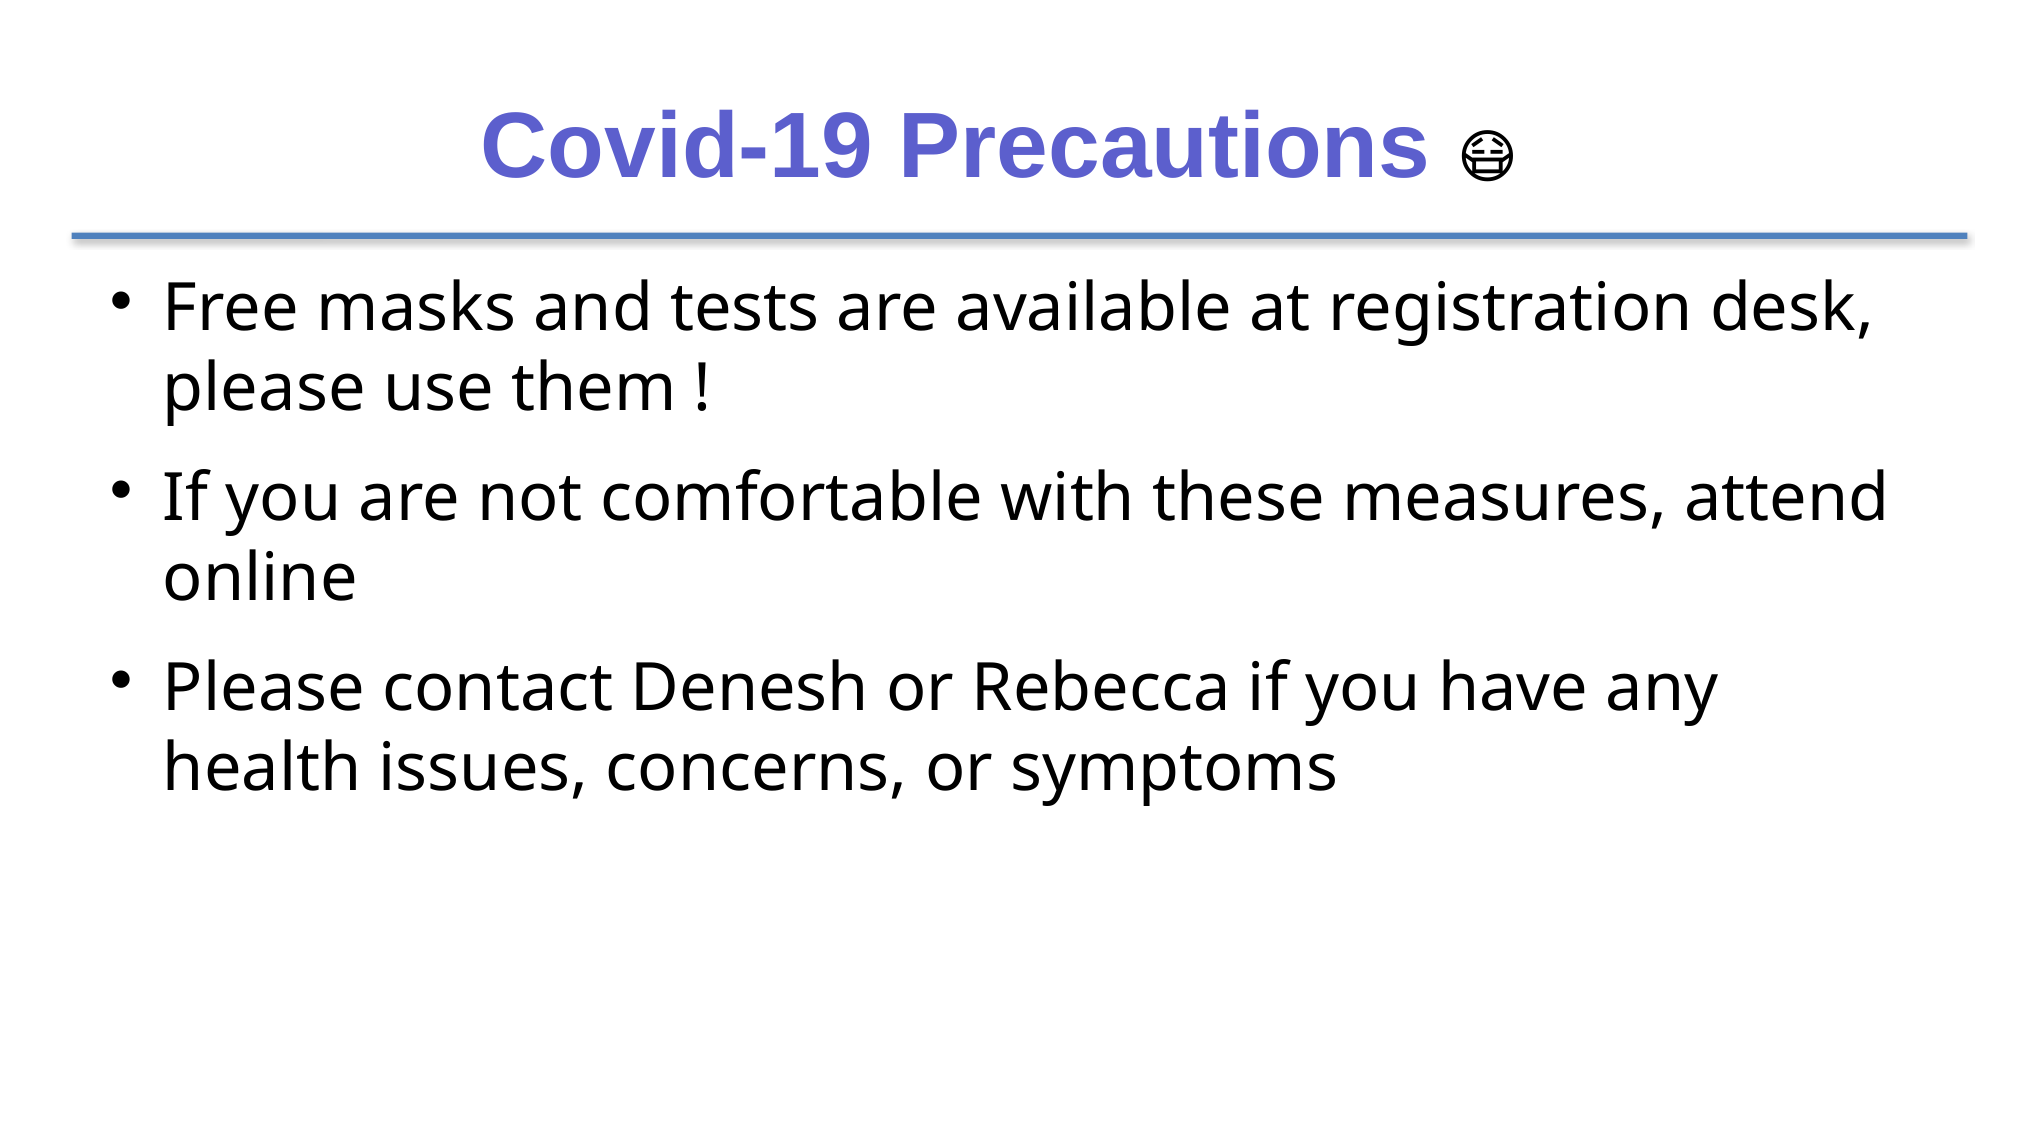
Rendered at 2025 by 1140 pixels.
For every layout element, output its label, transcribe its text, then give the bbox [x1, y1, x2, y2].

text_box Covid-19 Precautions 😷 [101, 45, 1924, 236]
text_box Free masks and tests are available at registration desk, please use them ! If you are not comfortable with these measures, attend online Please contact Denesh or Rebecca if you have any health issues, concerns, or symptoms [92, 264, 1933, 1005]
